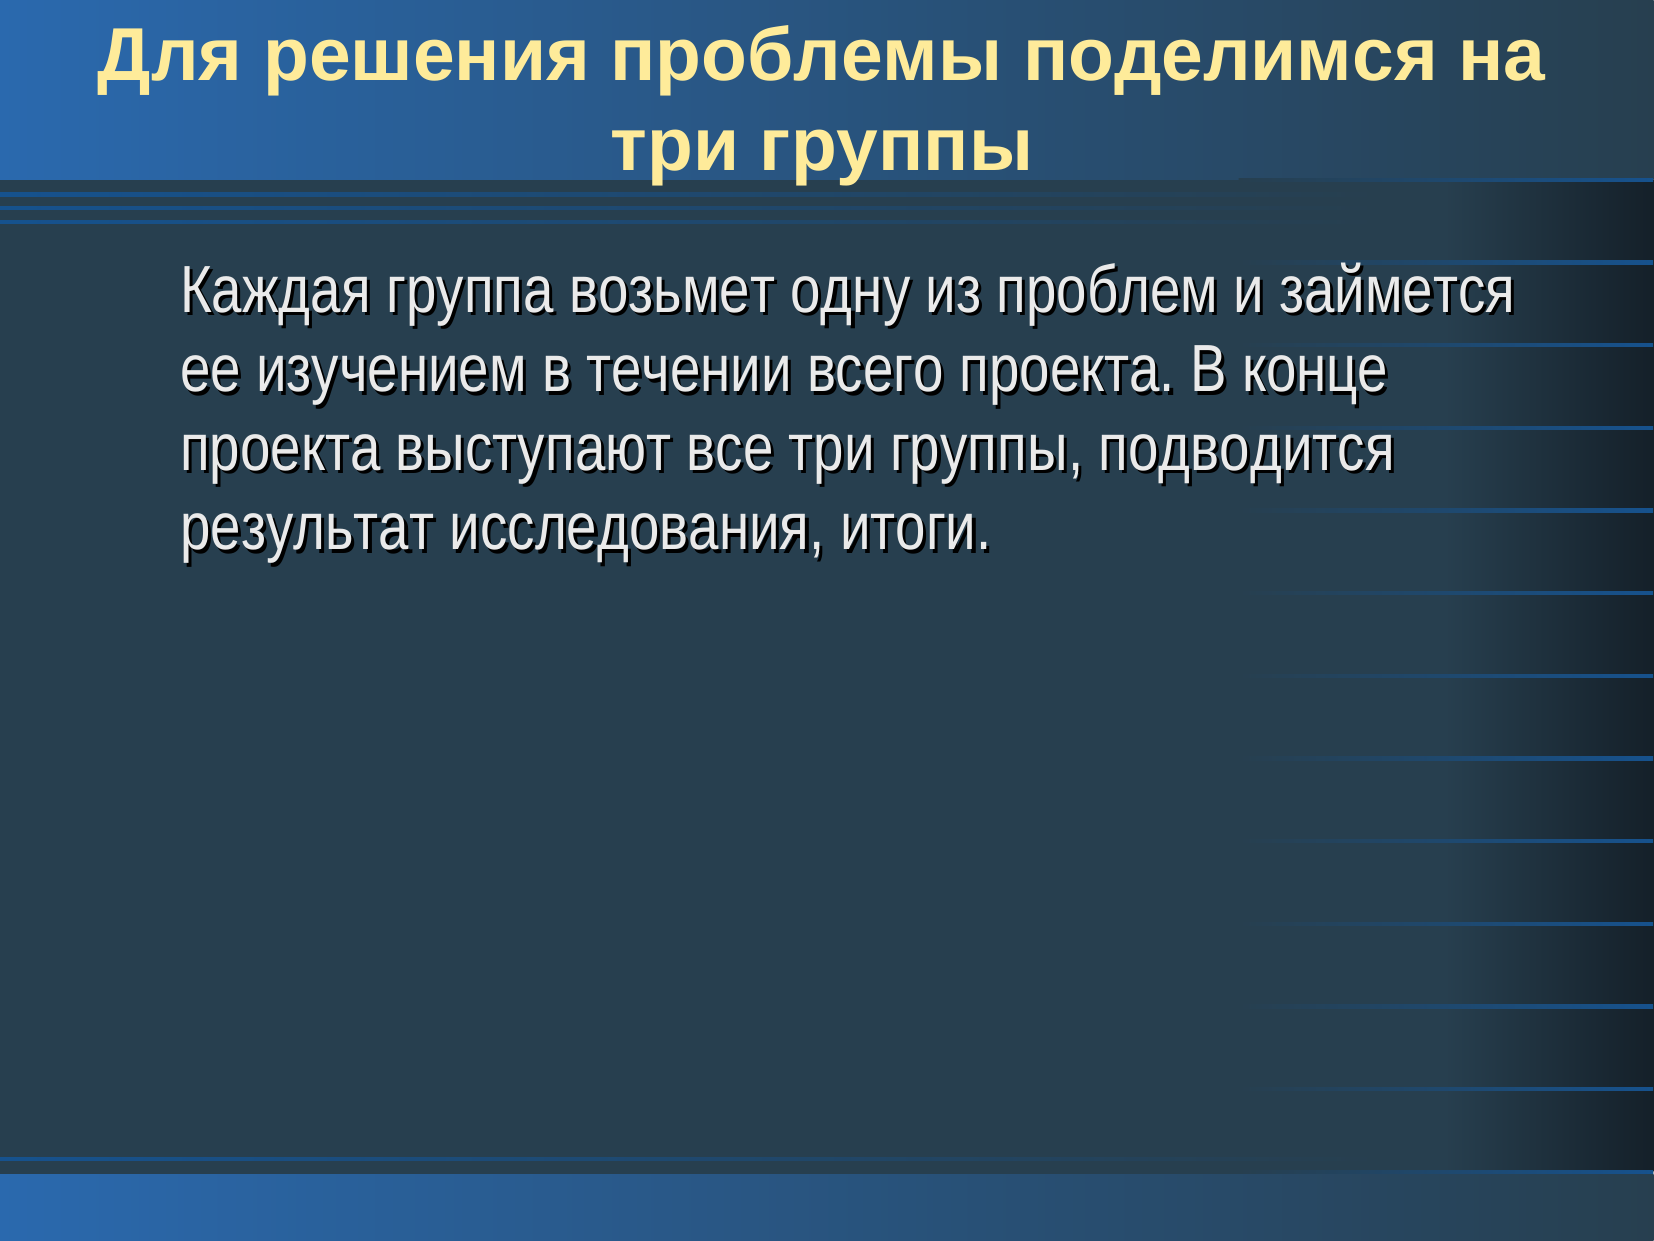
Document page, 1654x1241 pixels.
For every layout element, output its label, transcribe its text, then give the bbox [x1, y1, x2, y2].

title Для решения проблемы поделимся на три группы [91, 9, 1553, 184]
list Каждая группа возьмет одну из проблем и займется ее изучением в течении всего проекта. В конце проекта выступают все три группы, подводится результат исследования, итоги. [123, 247, 1530, 1052]
